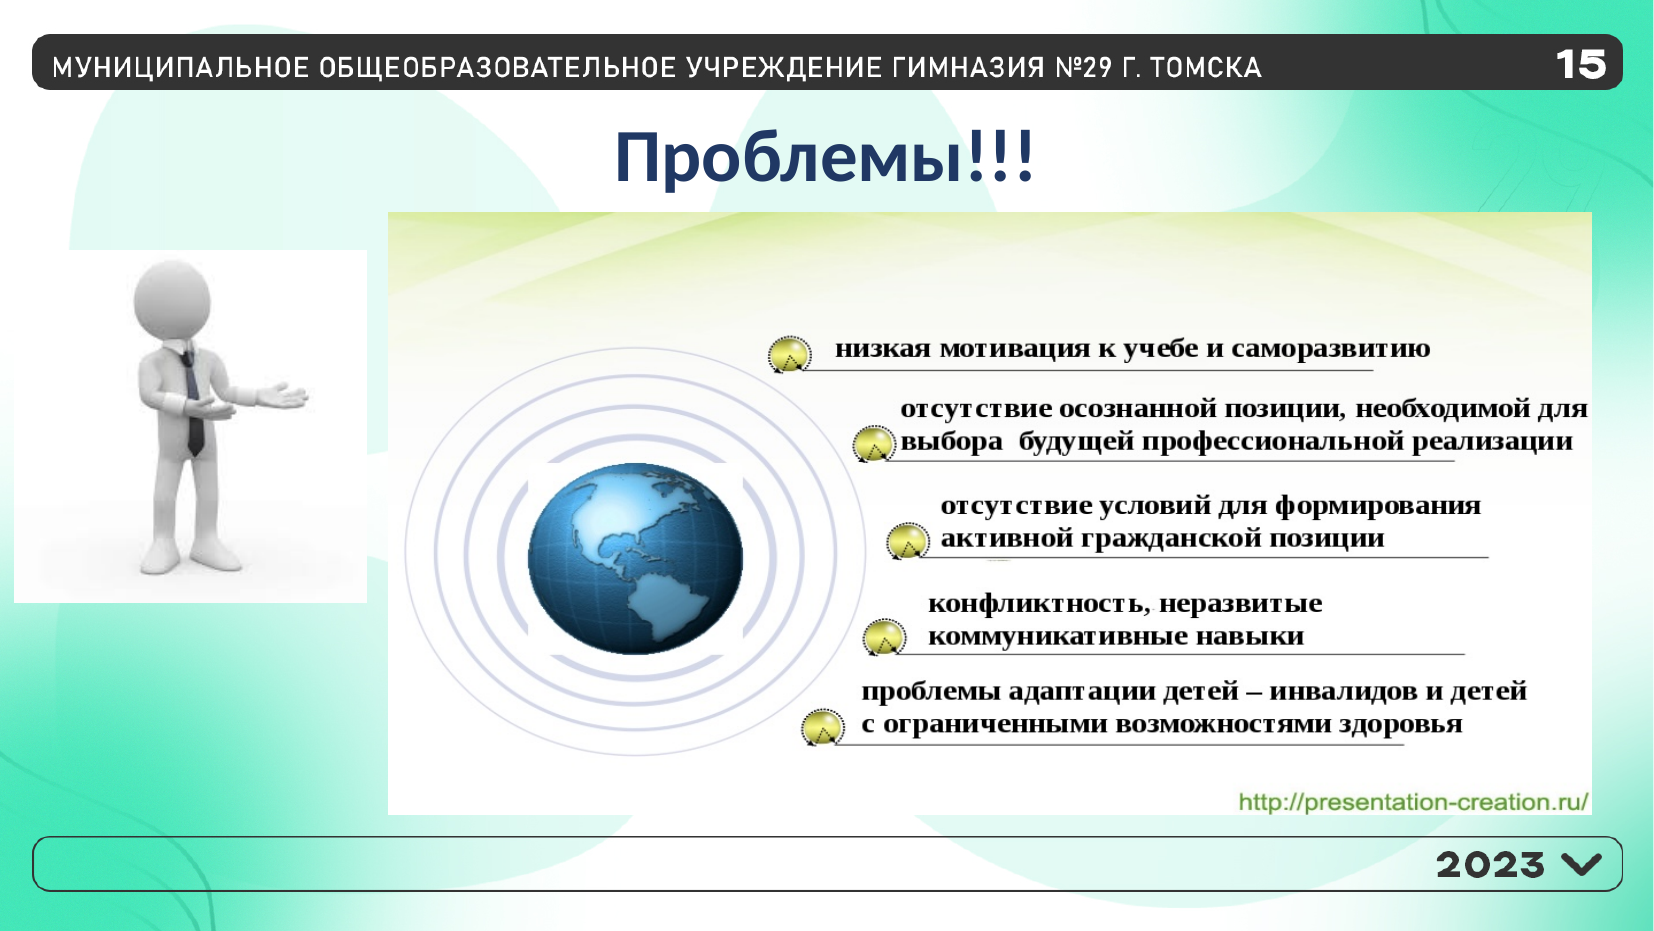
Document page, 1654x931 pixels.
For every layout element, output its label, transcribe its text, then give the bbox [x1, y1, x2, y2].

text_box Проблемы!!! [388, 118, 1264, 212]
picture [0, 0, 1654, 931]
